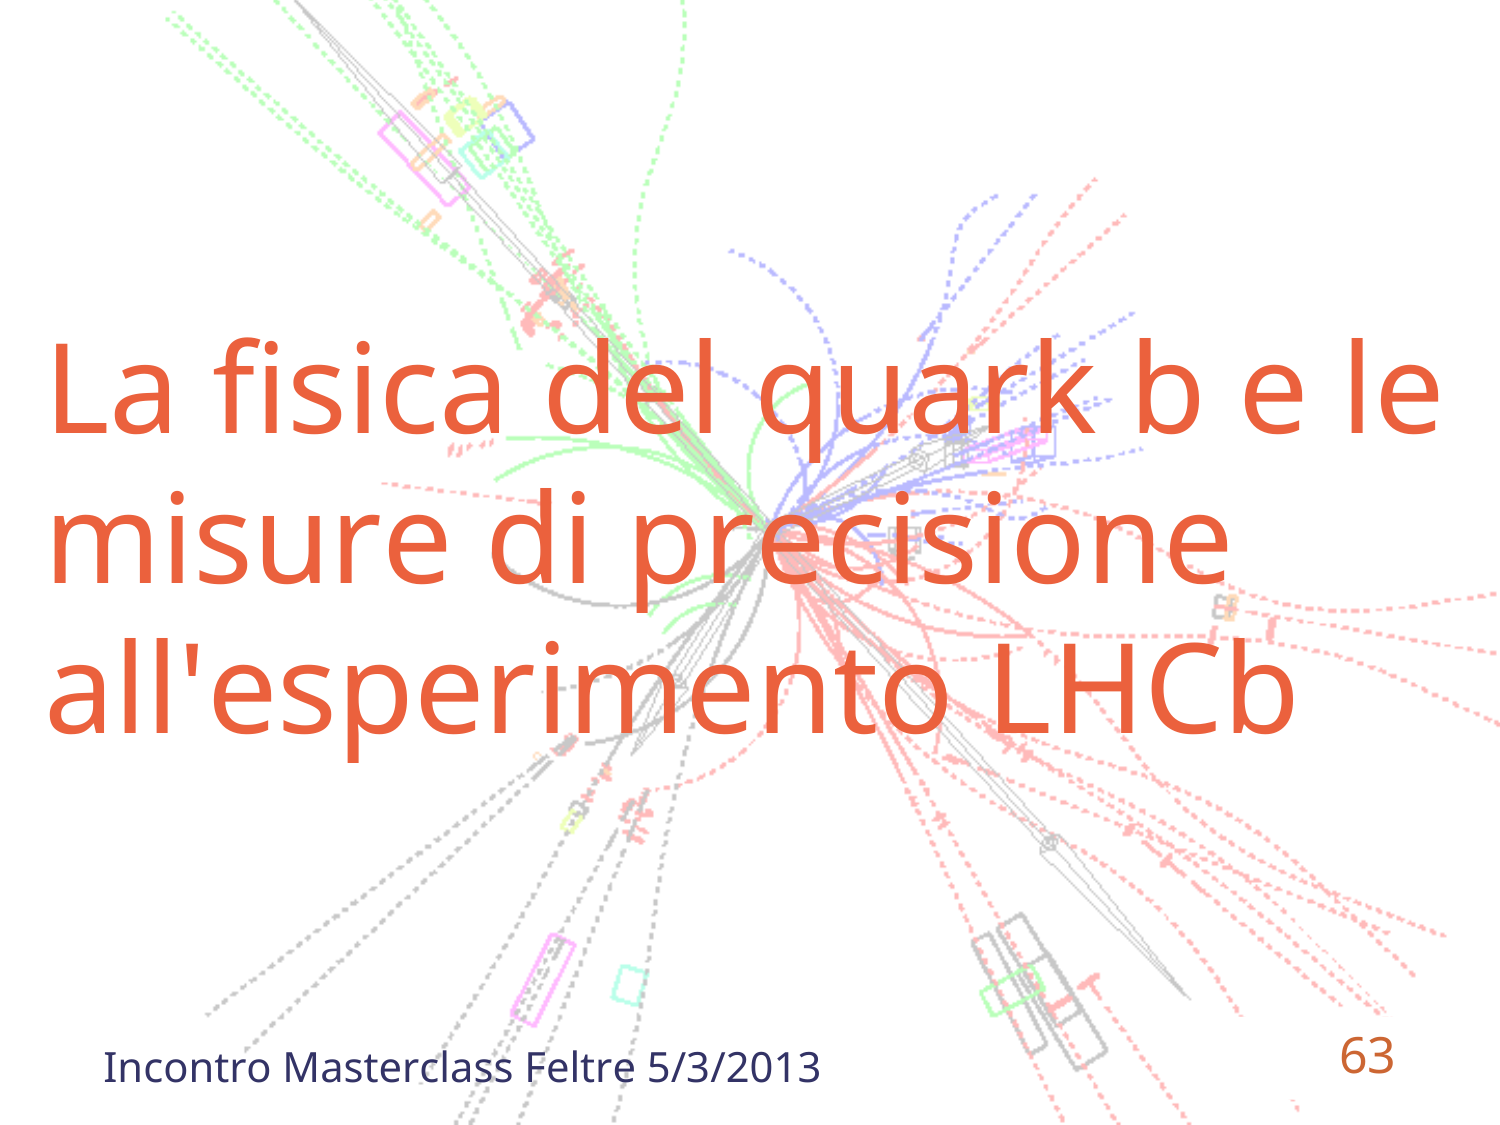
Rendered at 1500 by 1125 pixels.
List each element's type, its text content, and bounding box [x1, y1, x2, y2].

text_box La fisica del quark b e le misure di precisione all'esperimento LHCb [29, 301, 1477, 767]
picture [0, 0, 1500, 1125]
